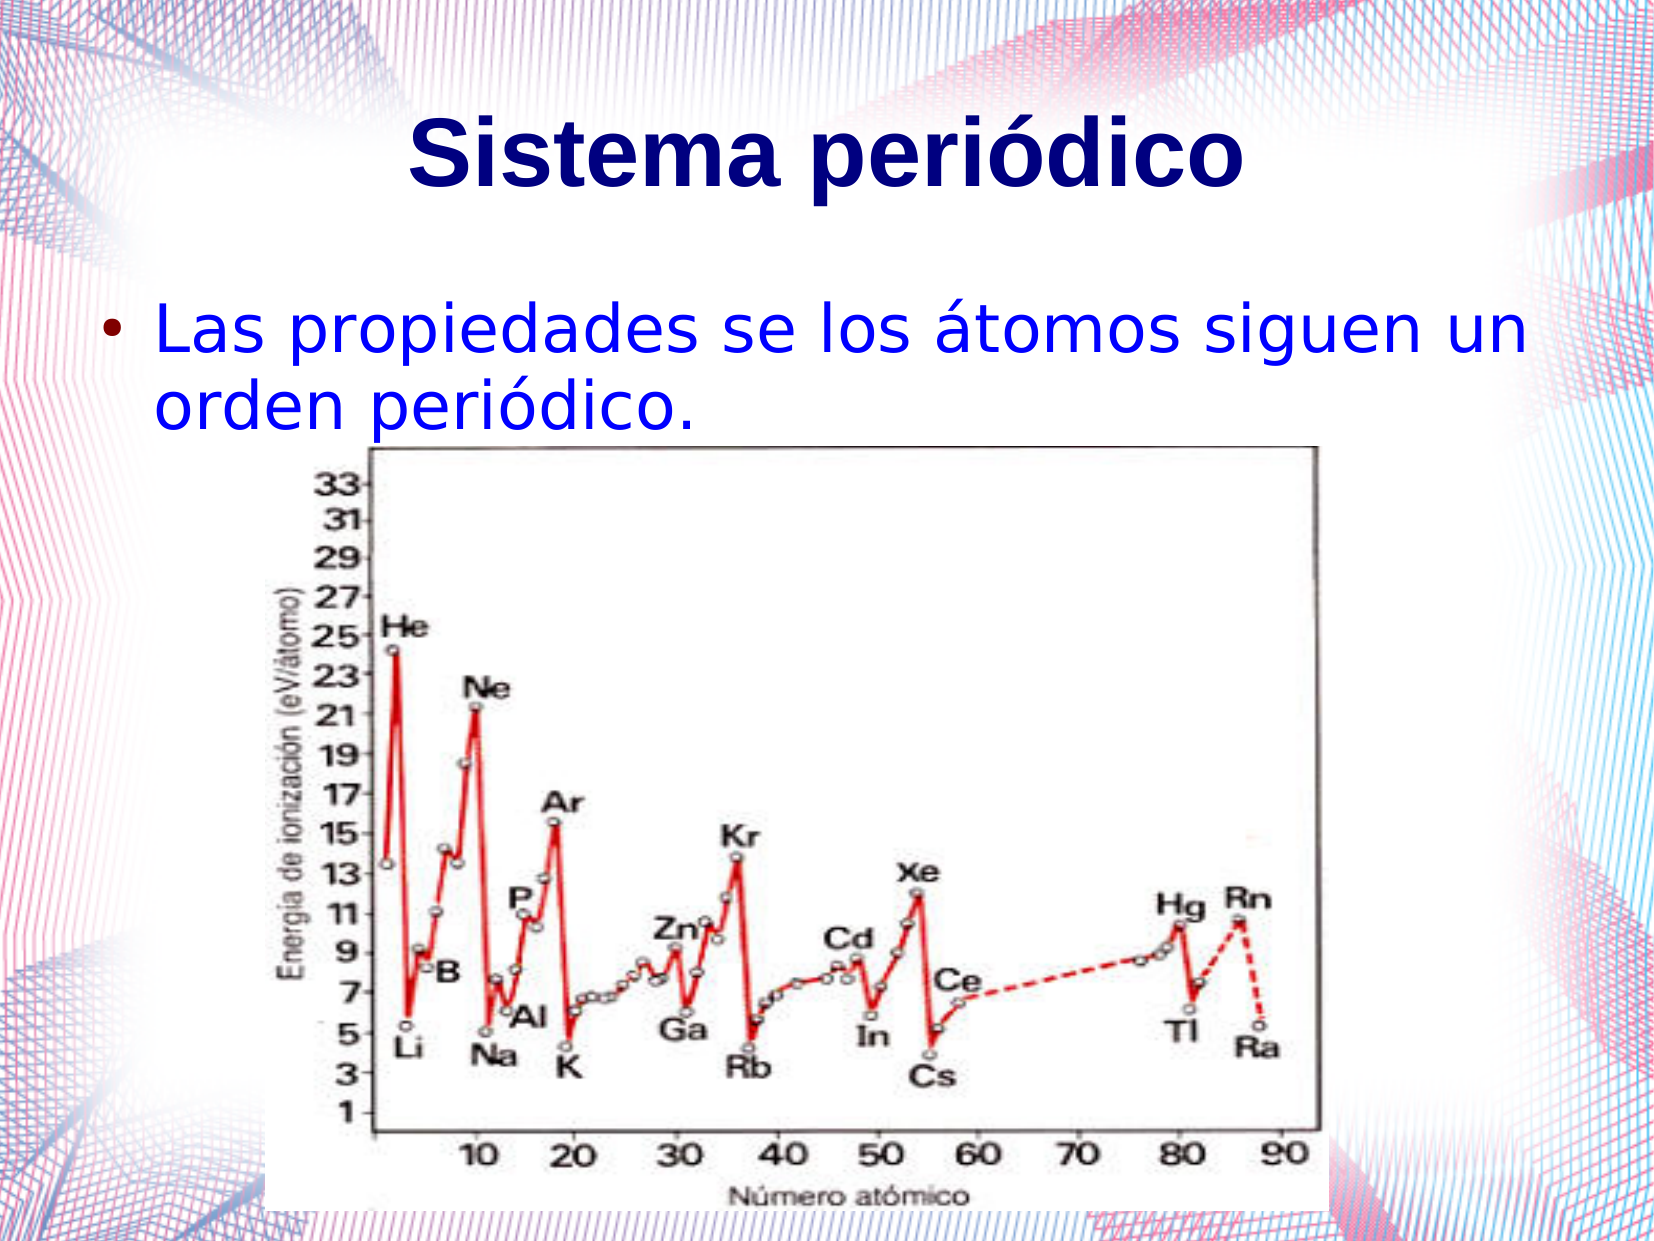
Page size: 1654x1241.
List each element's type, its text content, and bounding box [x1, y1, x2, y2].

list Las propiedades se los átomos siguen un orden periódico. [82, 290, 1565, 473]
picture [0, 0, 1654, 1241]
title Sistema periódico [82, 49, 1571, 257]
